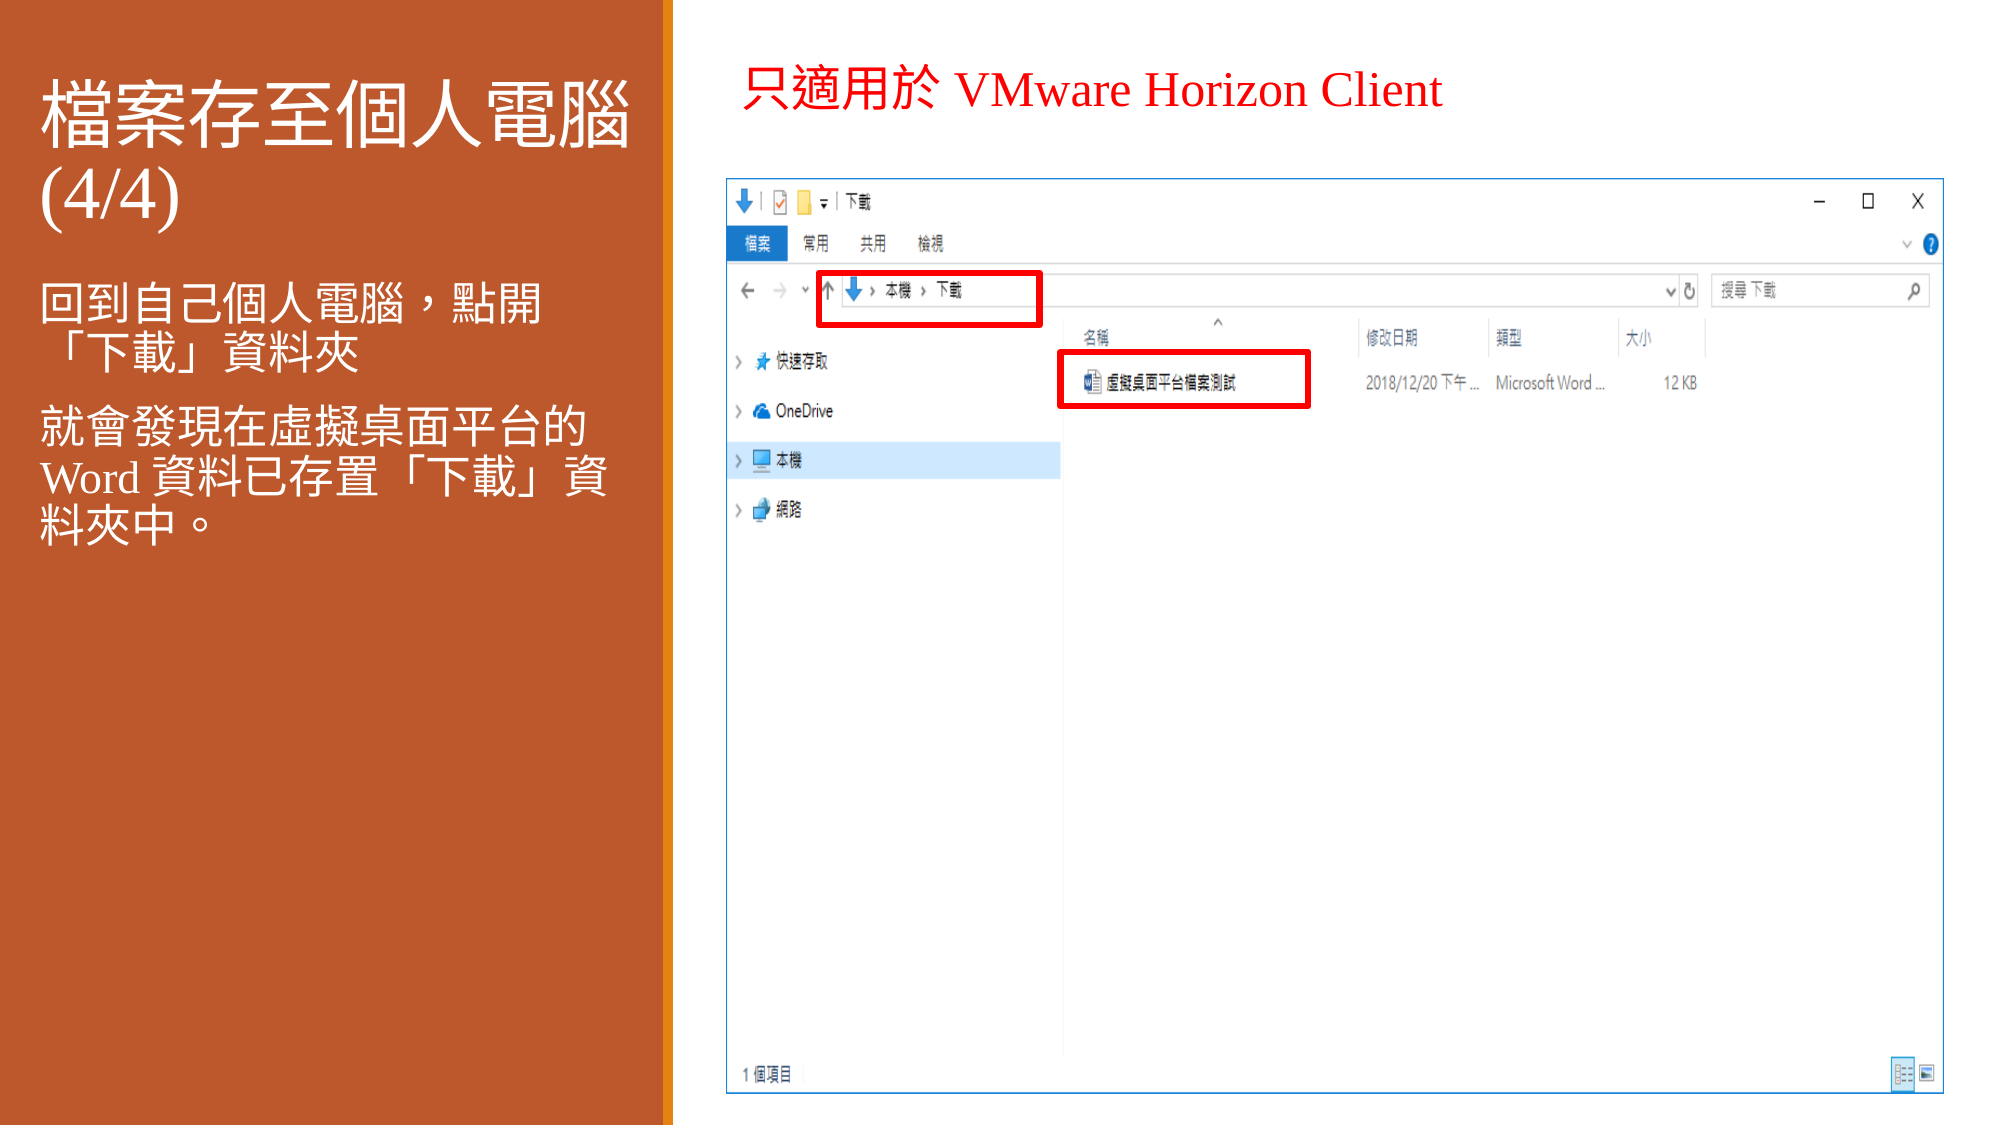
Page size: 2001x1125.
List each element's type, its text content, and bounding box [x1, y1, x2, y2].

text_box 只適用於VMware Horizon Client [726, 49, 1466, 125]
list 回到自己個人電腦，點開「下載」資料夾 就會發現在虛擬桌面平台的Word資料已存置「下載」資料夾中。 [24, 272, 638, 1094]
title 檔案存至個人電腦(4/4) [24, 42, 652, 242]
picture [726, 178, 1944, 1094]
